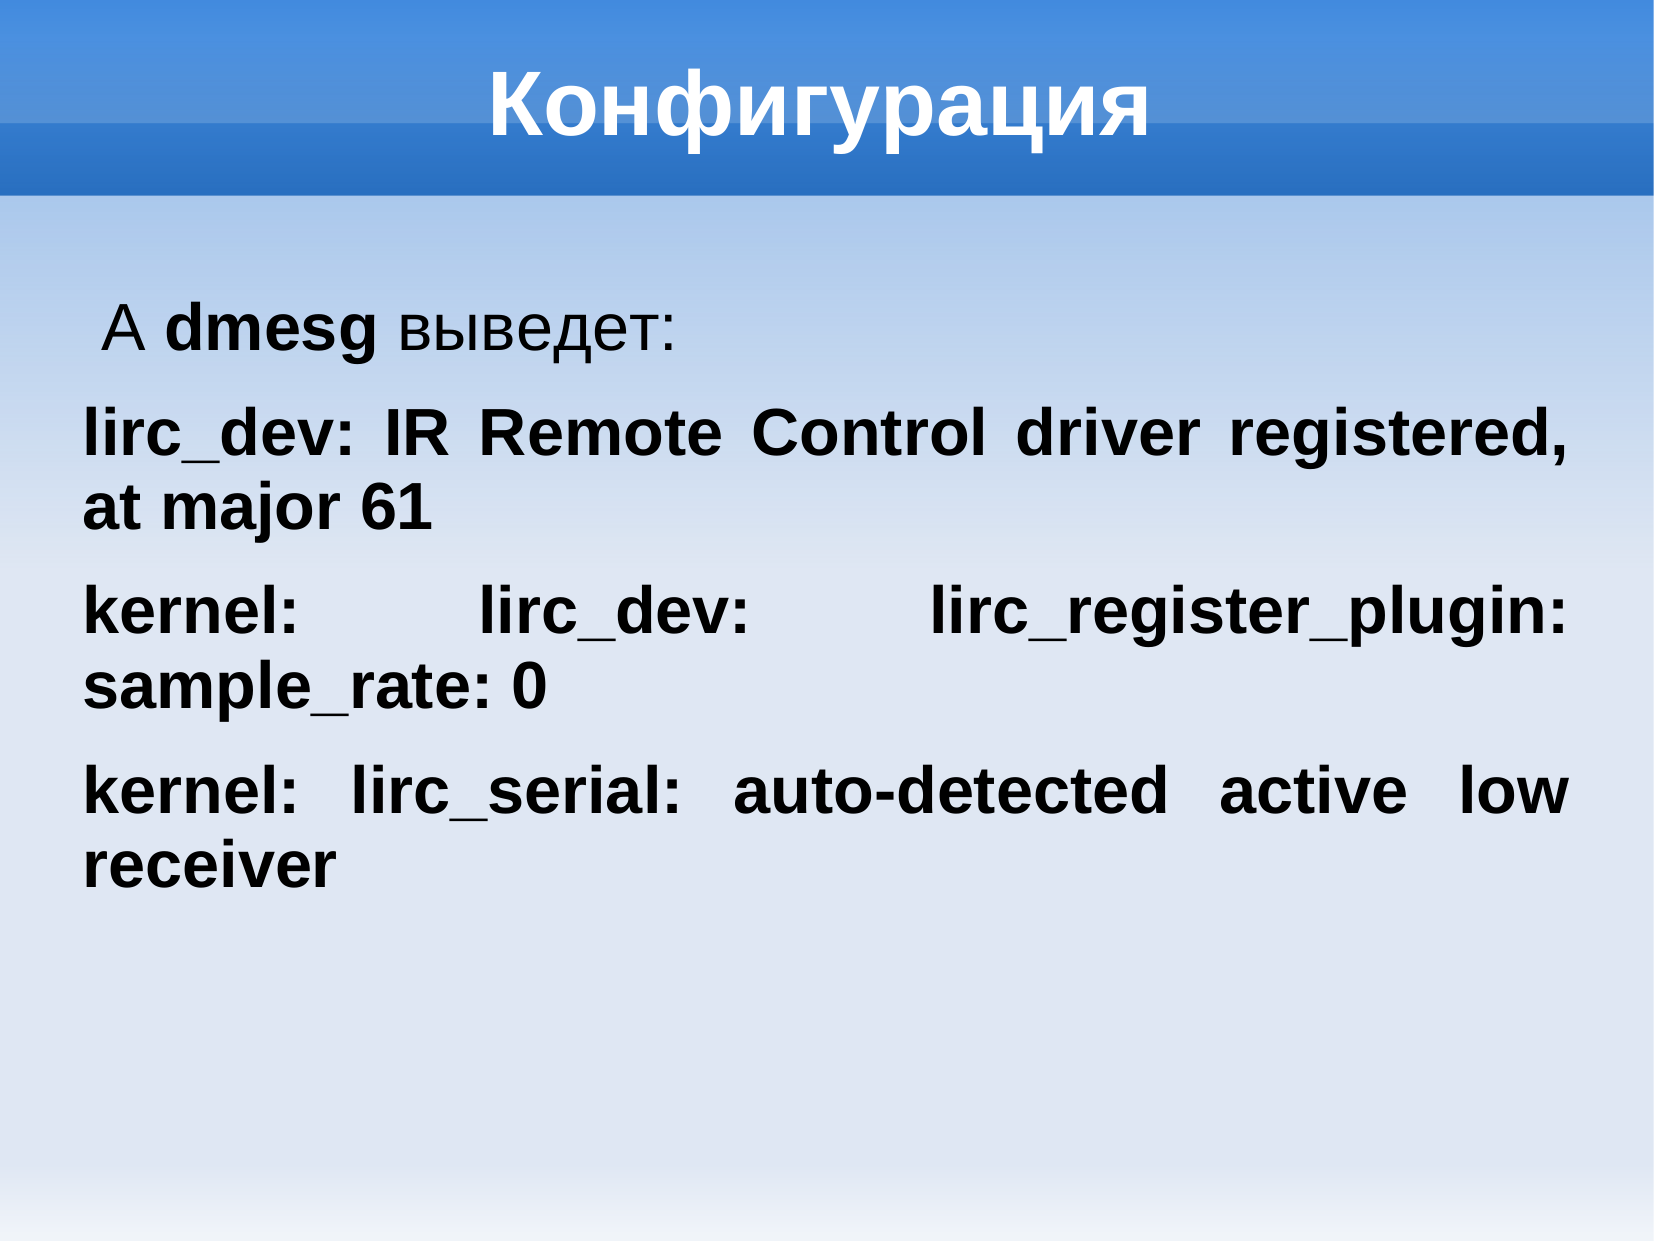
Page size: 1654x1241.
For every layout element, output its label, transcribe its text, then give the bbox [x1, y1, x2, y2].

title Конфигурация [76, 7, 1565, 200]
list А dmesg выведет: lirc_dev: IR Remote Control driver registered, at major 61 kernel: lirc_dev: lirc_register_plugin: sample_rate: 0 kernel: lirc_serial: auto-detected active low receiver [82, 290, 1571, 1094]
picture [0, 0, 1654, 1241]
